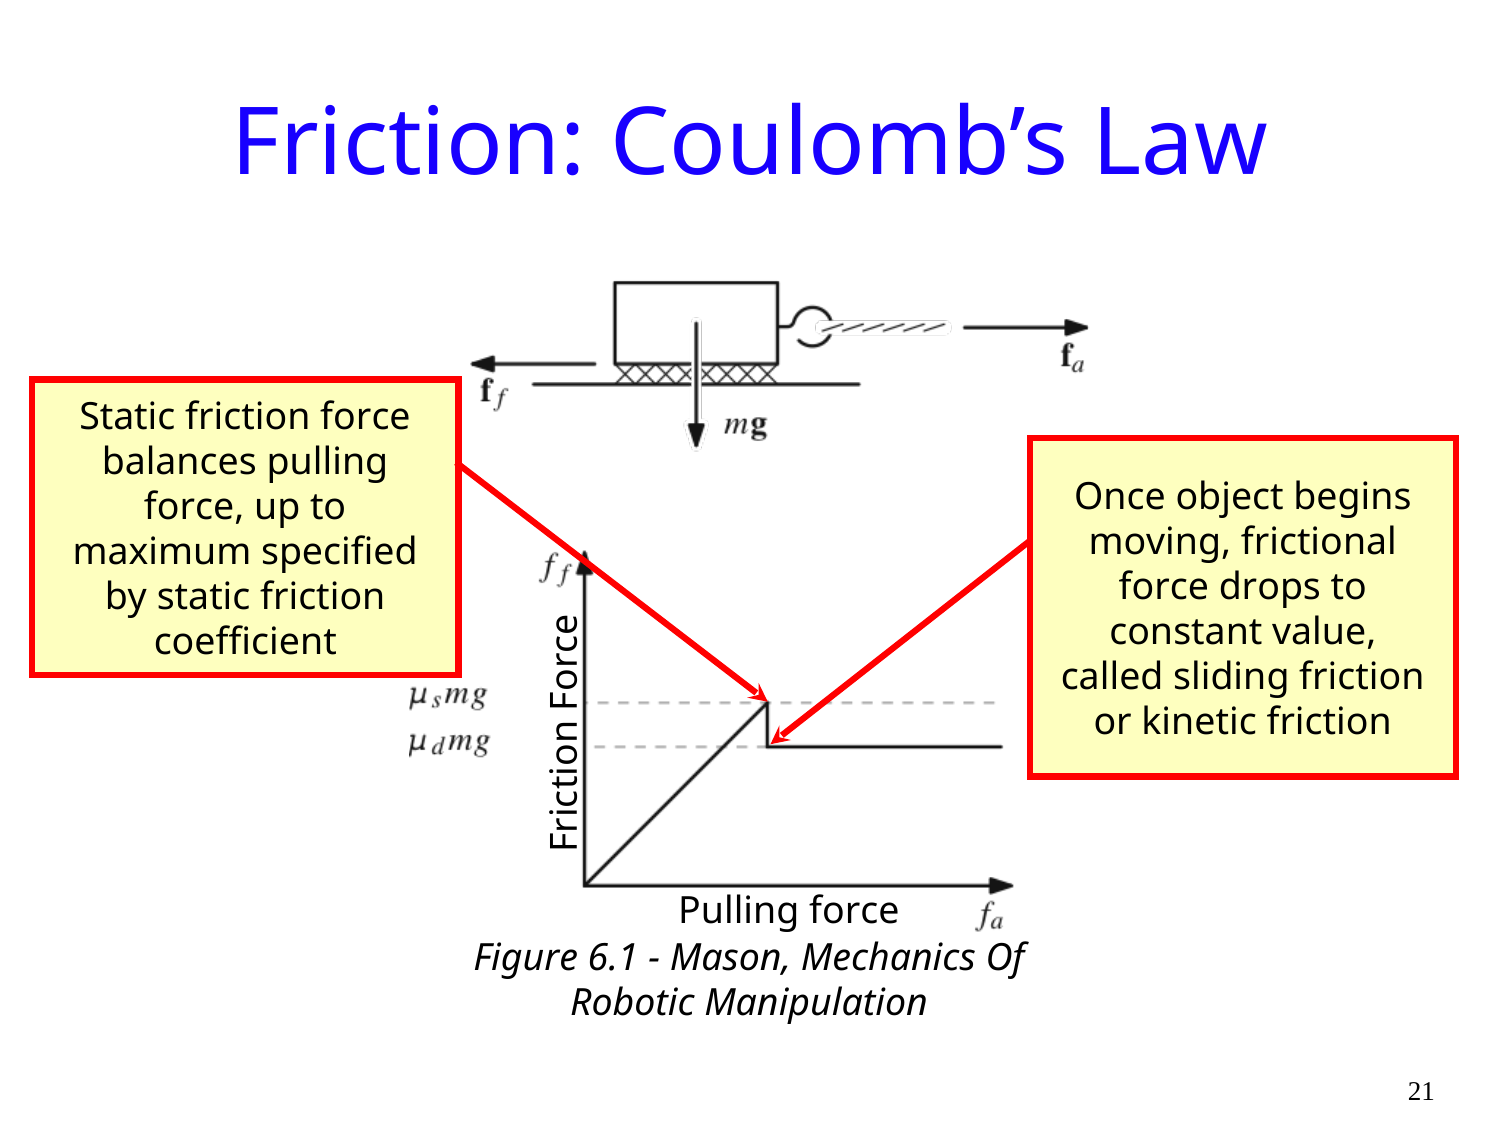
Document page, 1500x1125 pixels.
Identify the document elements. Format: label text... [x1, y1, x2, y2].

text_box Figure 6.1 - Mason, Mechanics Of Robotic Manipulation [443, 957, 1055, 999]
text_box Once object begins moving, frictional force drops to constant value, called sliding friction or kinetic friction [1029, 437, 1457, 777]
text_box Static friction force balances pulling force, up to maximum specified by static friction coefficient [32, 379, 459, 675]
title Friction: Coulomb’s Law [146, 21, 1354, 252]
text_box Pulling force [678, 886, 900, 932]
picture [409, 277, 1091, 939]
text_box Friction Force [539, 613, 585, 853]
